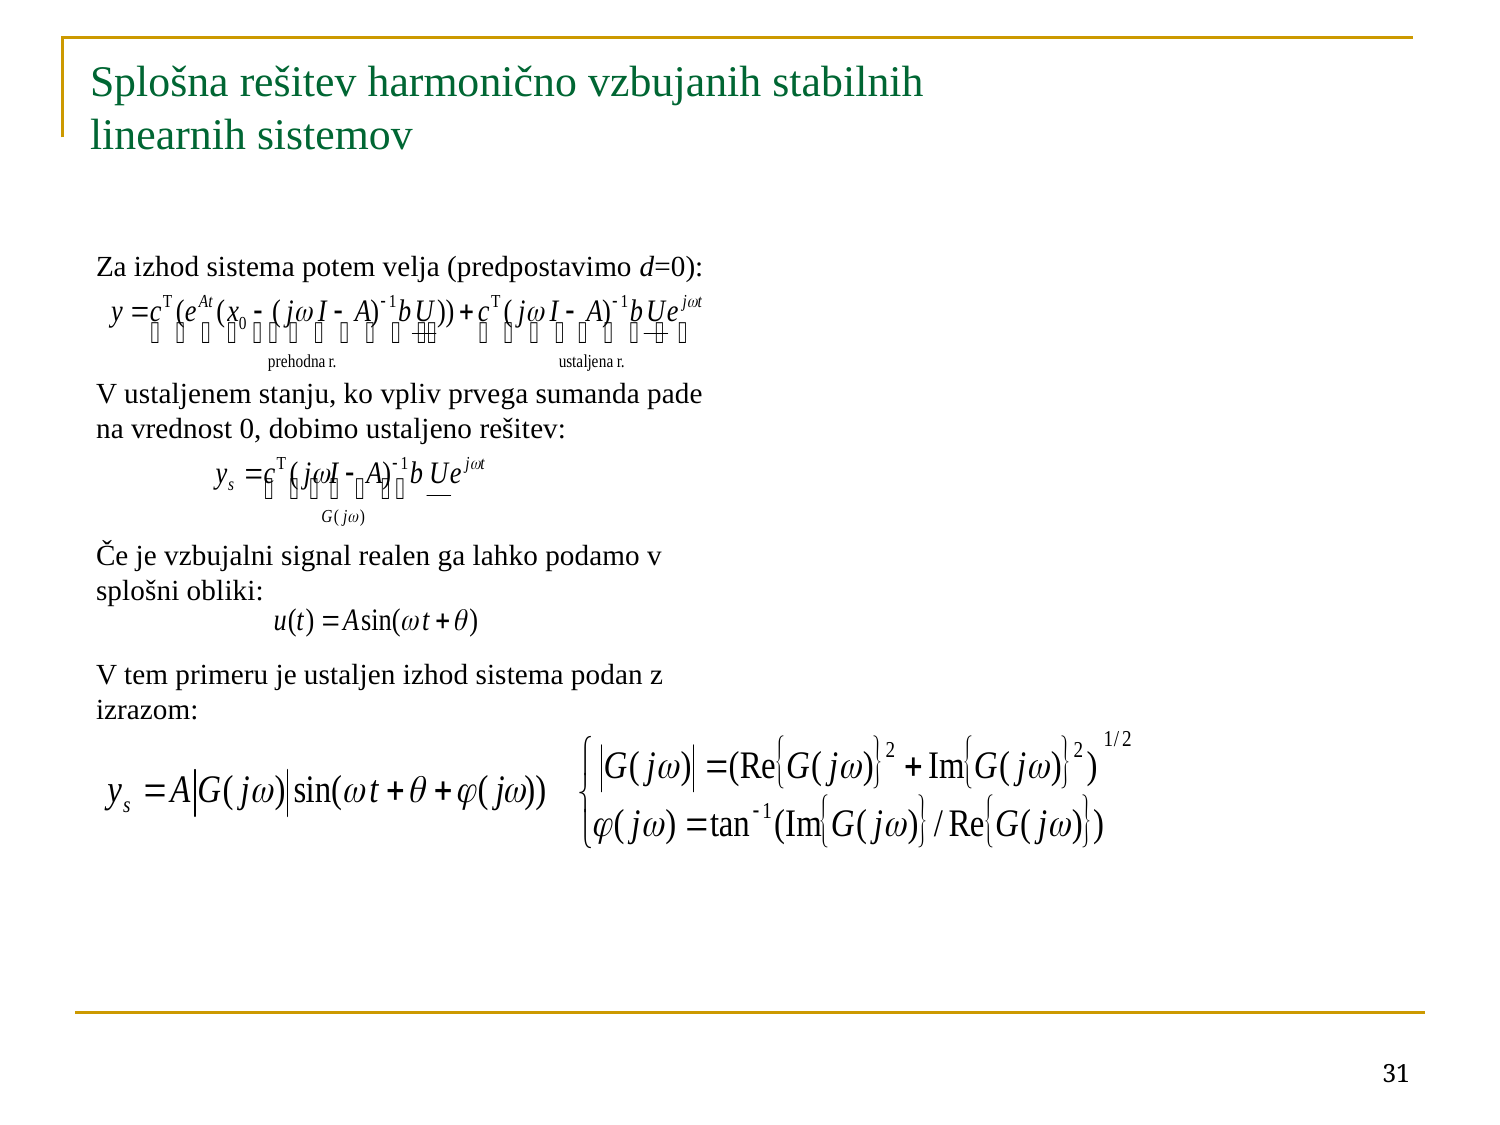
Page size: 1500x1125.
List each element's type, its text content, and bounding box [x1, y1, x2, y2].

chart [270, 601, 484, 644]
chart [209, 449, 491, 533]
chart [99, 721, 1137, 858]
text_box Za izhod sistema potem velja (predpostavimo d=0): V ustaljenem stanju, ko vpliv prvega sumanda pade na vrednost 0, dobimo ustaljeno rešitev: Če je vzbujalni signal realen ga lahko podamo v splošni obliki: V tem primeru je ustaljen izhod sistema podan z izrazom: [81, 240, 744, 730]
text_box <number> [1074, 1024, 1426, 1100]
title Splošna rešitev harmonično vzbujanih stabilnih linearnih sistemov [75, 45, 1038, 233]
chart [104, 287, 711, 379]
